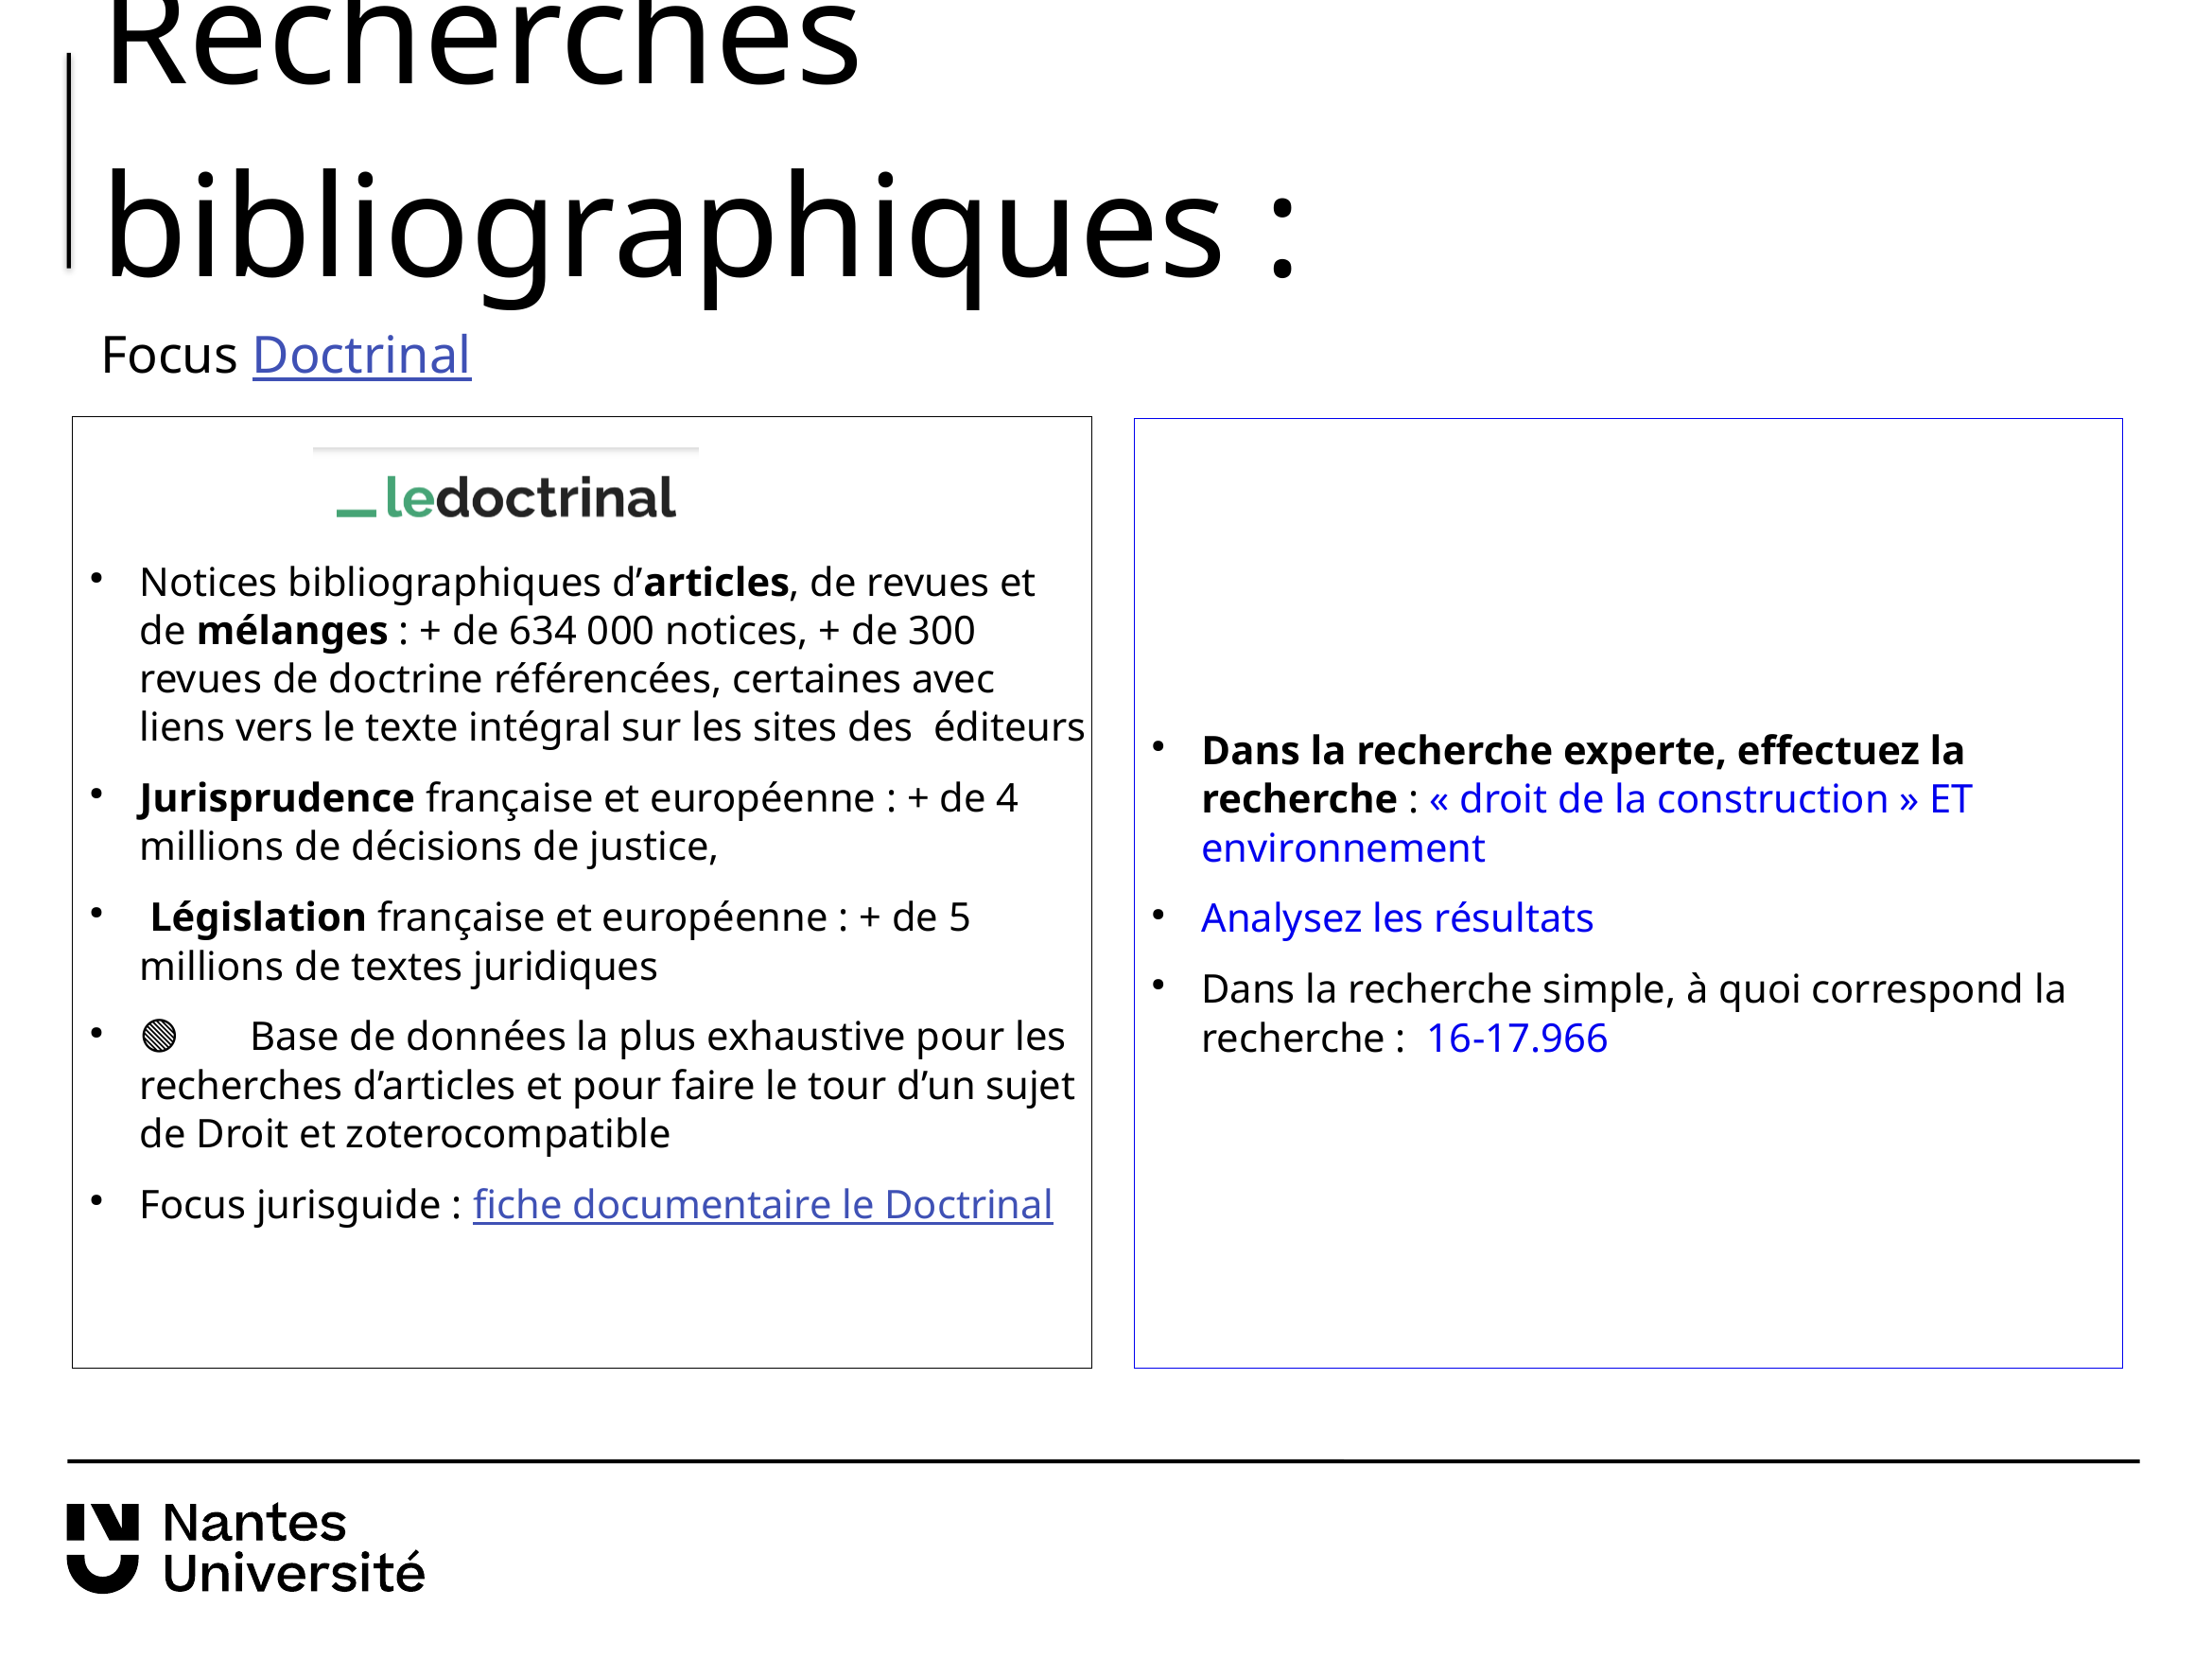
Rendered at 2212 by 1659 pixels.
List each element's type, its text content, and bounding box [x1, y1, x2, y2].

title Recherches bibliographiques : Focus Doctrinal [100, 39, 2023, 282]
list Dans la recherche experte, effectuez la recherche : « droit de la construction » ET environnement Analysez les résultats Dans la recherche simple, à quoi correspond la recherche : 16-17.966 [1134, 418, 2123, 1369]
list Notices bibliographiques d’articles, de revues et de mélanges : + de 634 000 notices, + de 300 revues de doctrine référencées, certaines avec liens vers le texte intégral sur les sites des éditeurs Jurisprudence française et européenne : + de 4 millions de décisions de justice, Législation française et européenne : + de 5 millions de textes juridiques 🟢 Base de données la plus exhaustive pour les recherches d’articles et pour faire le tour d’un sujet de Droit et zoterocompatible Focus jurisguide : fiche documentaire le Doctrinal [72, 416, 1092, 1369]
picture [313, 446, 699, 542]
